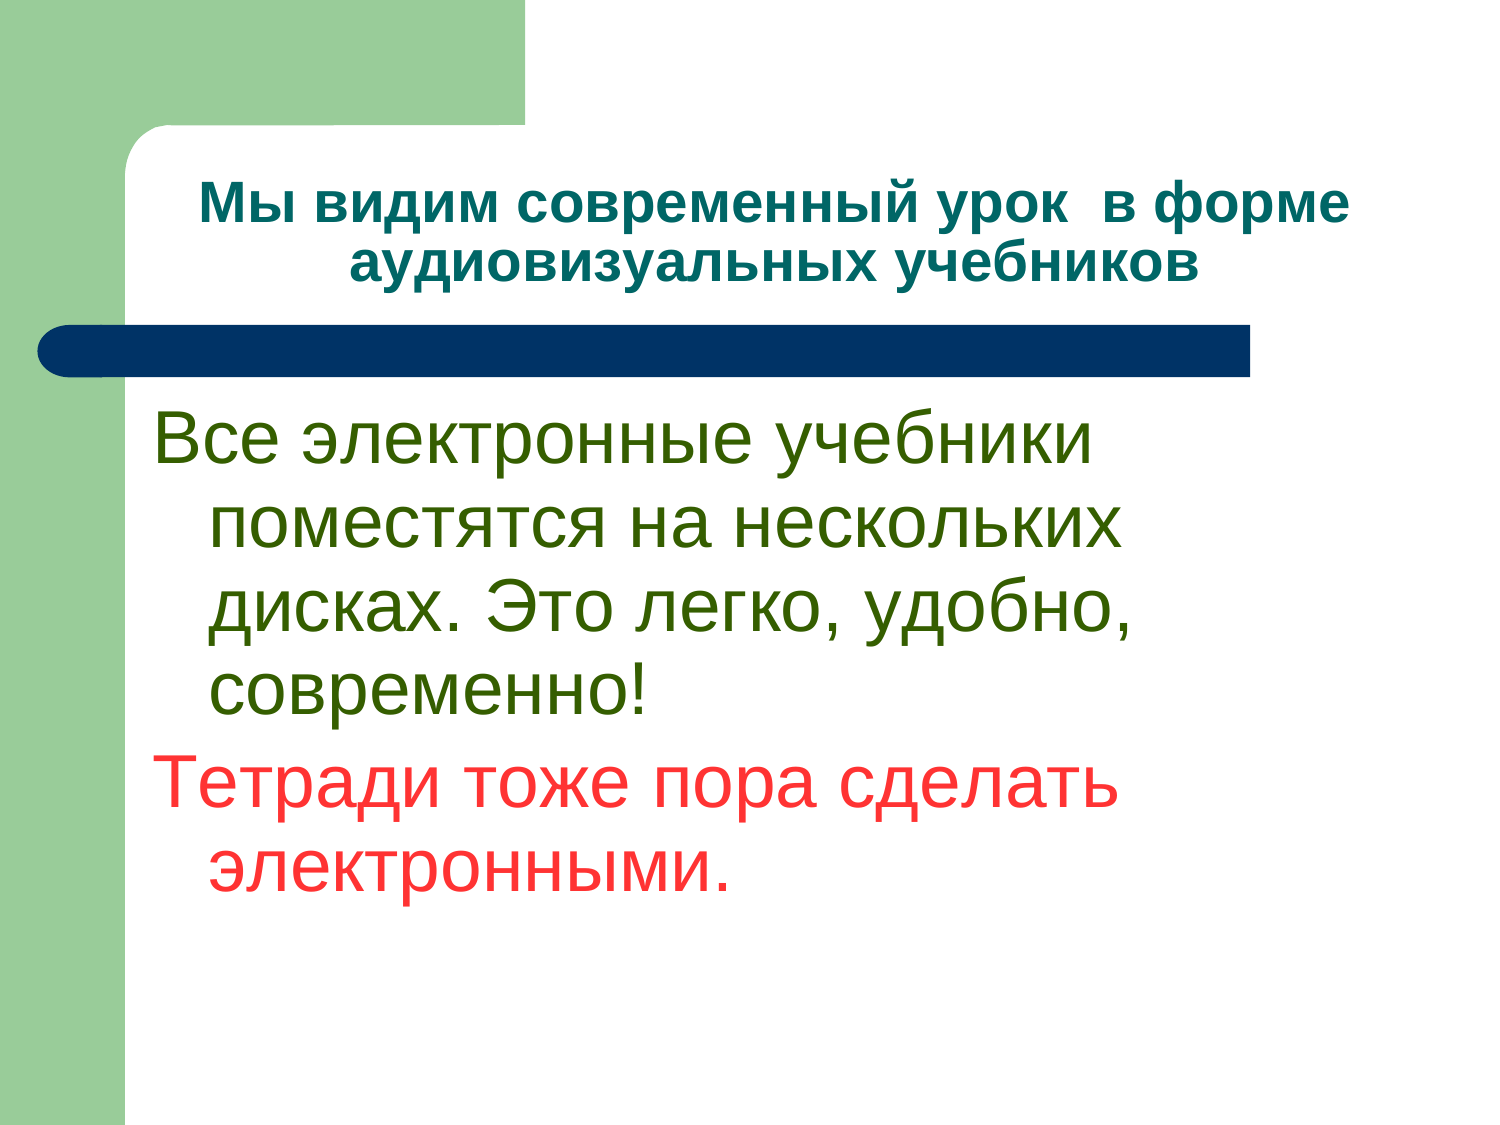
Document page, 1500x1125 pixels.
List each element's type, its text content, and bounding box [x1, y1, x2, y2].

title Мы видим современный урок в форме аудиовизуальных учебников [136, 136, 1414, 301]
list Все электронные учебники поместятся на нескольких дисках. Это легко, удобно, современно! Тетради тоже пора сделать электронными. [137, 387, 1329, 999]
